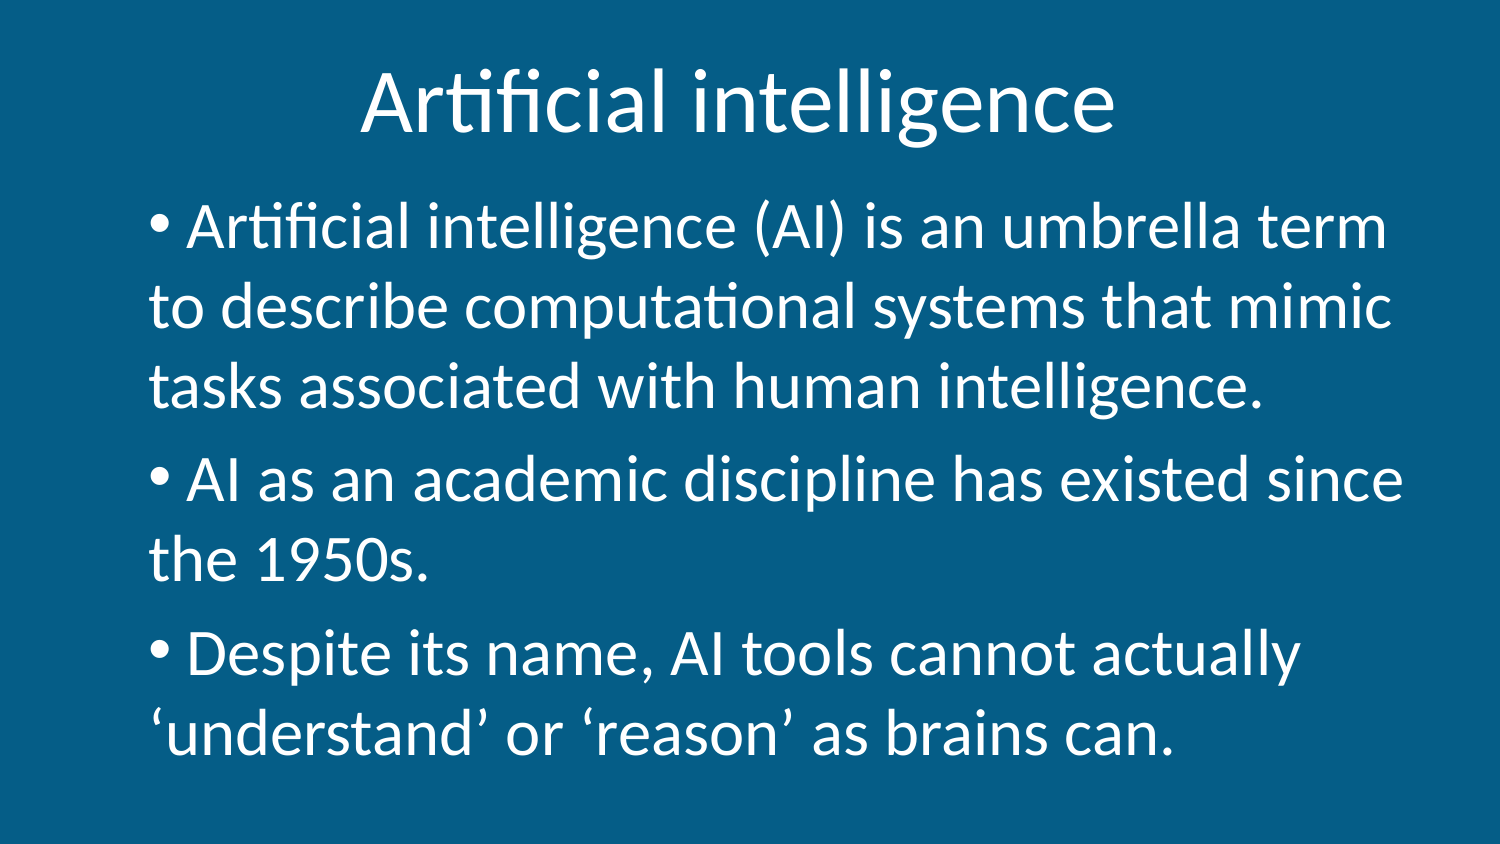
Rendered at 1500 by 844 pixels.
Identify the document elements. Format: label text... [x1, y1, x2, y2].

list Artificial intelligence (AI) is an umbrella term to describe computational systems that mimic tasks associated with human intelligence. AI as an academic discipline has existed since the 1950s. Despite its name, AI tools cannot actually ‘understand’ or ‘reason’ as brains can. [75, 174, 1425, 816]
title Artificial intelligence [75, 33, 1425, 174]
